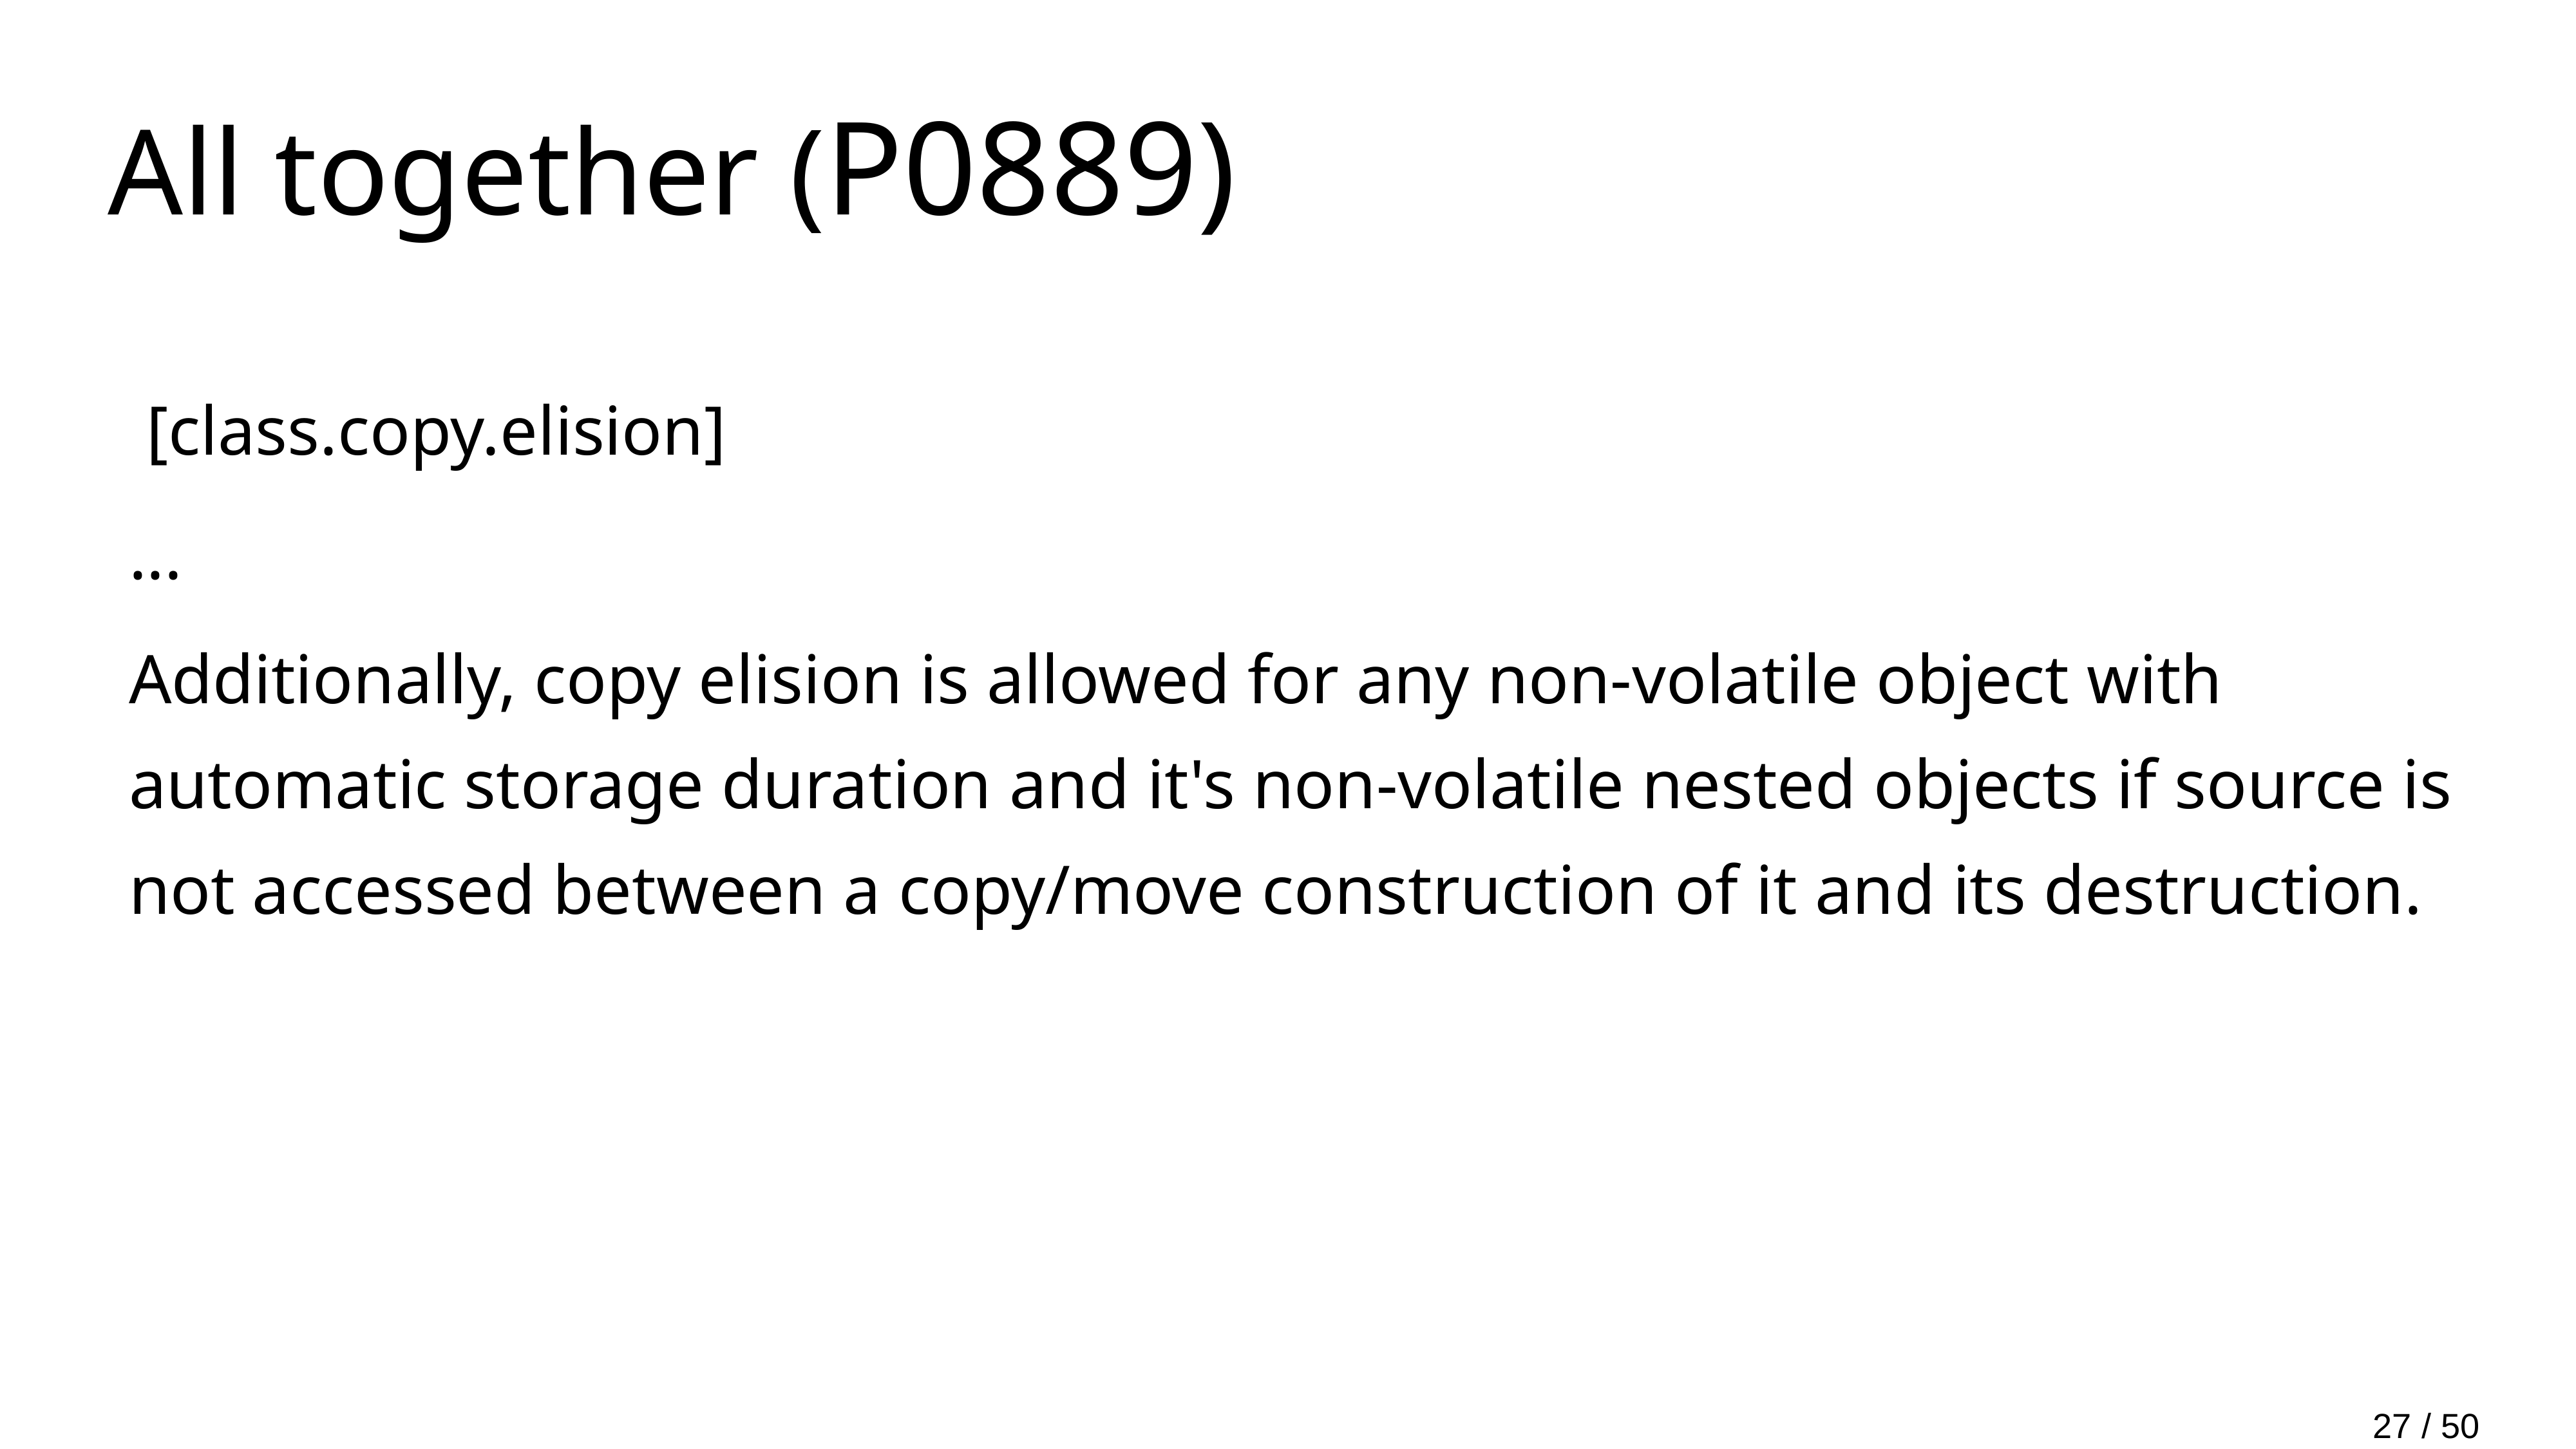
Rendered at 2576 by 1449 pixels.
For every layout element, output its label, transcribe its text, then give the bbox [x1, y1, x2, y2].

text_box <number> / 50 [2363, 1402, 2576, 1449]
title All together (P0889) [108, 80, 2468, 242]
text_box [class.copy.elision] ... Additionally, copy elision is allowed for any non-volatile object with automatic storage duration and it's non-volatile nested objects if source is not accessed between a copy/move construction of it and its destruction. [96, 364, 2512, 1419]
